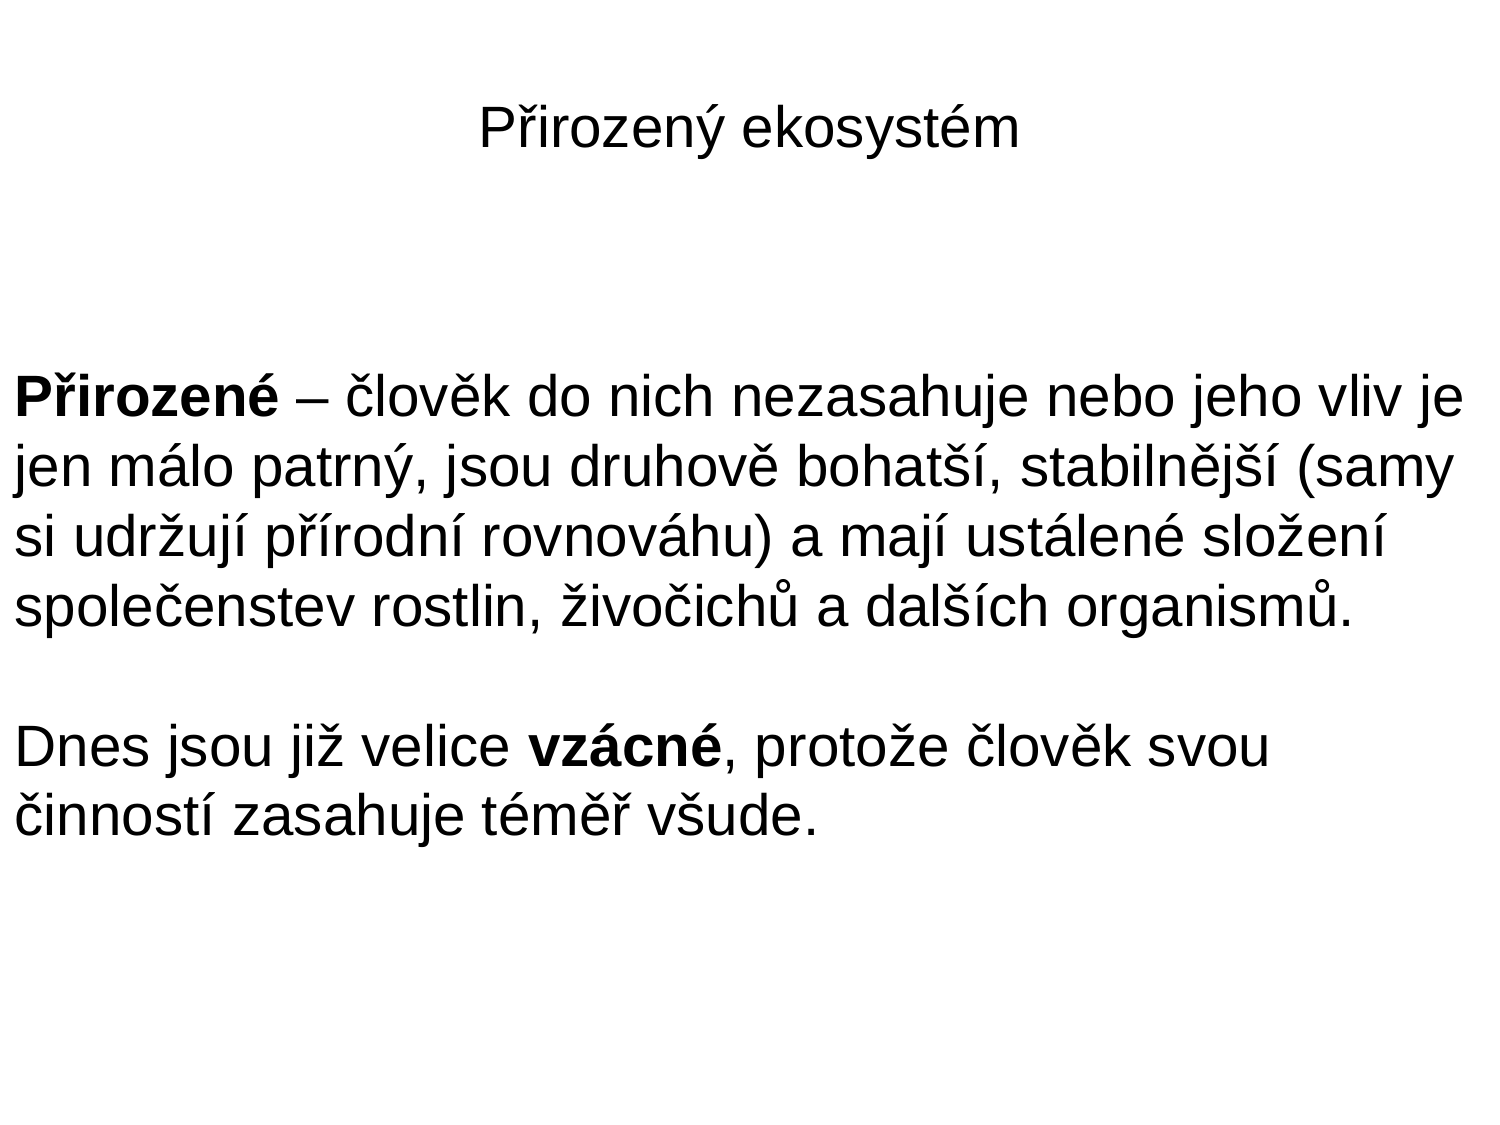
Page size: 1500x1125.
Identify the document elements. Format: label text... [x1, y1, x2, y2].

text_box Přirozený ekosystém [0, 81, 1500, 167]
text_box Přirozené – člověk do nich nezasahuje nebo jeho vliv je jen málo patrný, jsou druhově bohatší, stabilnější (samy si udržují přírodní rovnováhu) a mají ustálené složení společenstev rostlin, živočichů a dalších organismů. Dnes jsou již velice vzácné, protože člověk svou činností zasahuje téměř všude. [0, 350, 1500, 856]
